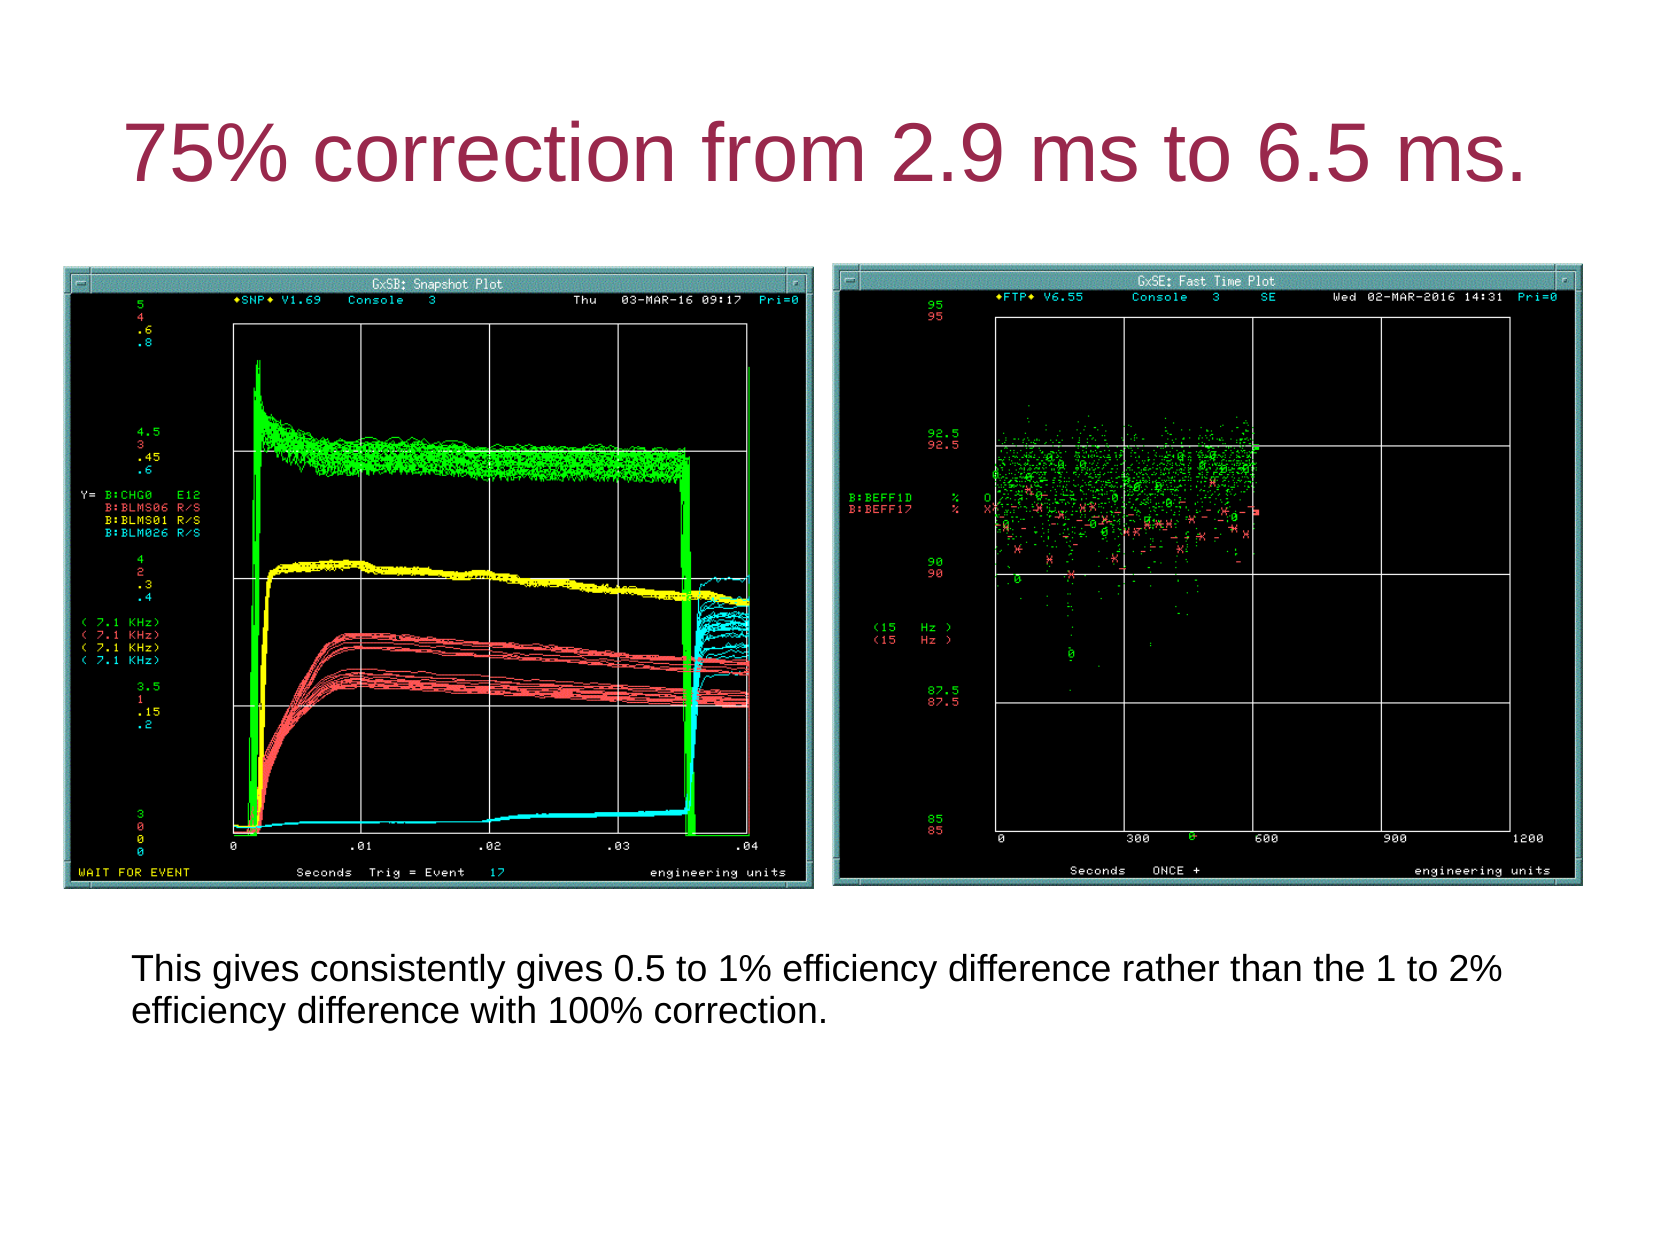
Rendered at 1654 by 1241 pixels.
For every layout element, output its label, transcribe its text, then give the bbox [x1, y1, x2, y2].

picture [63, 266, 814, 889]
text_box This gives consistently gives 0.5 to 1% efficiency difference rather than the 1 to 2% efficiency difference with 100% correction. [116, 939, 1576, 1039]
title 75% correction from 2.9 ms to 6.5 ms. [82, 49, 1571, 257]
picture [832, 263, 1583, 886]
